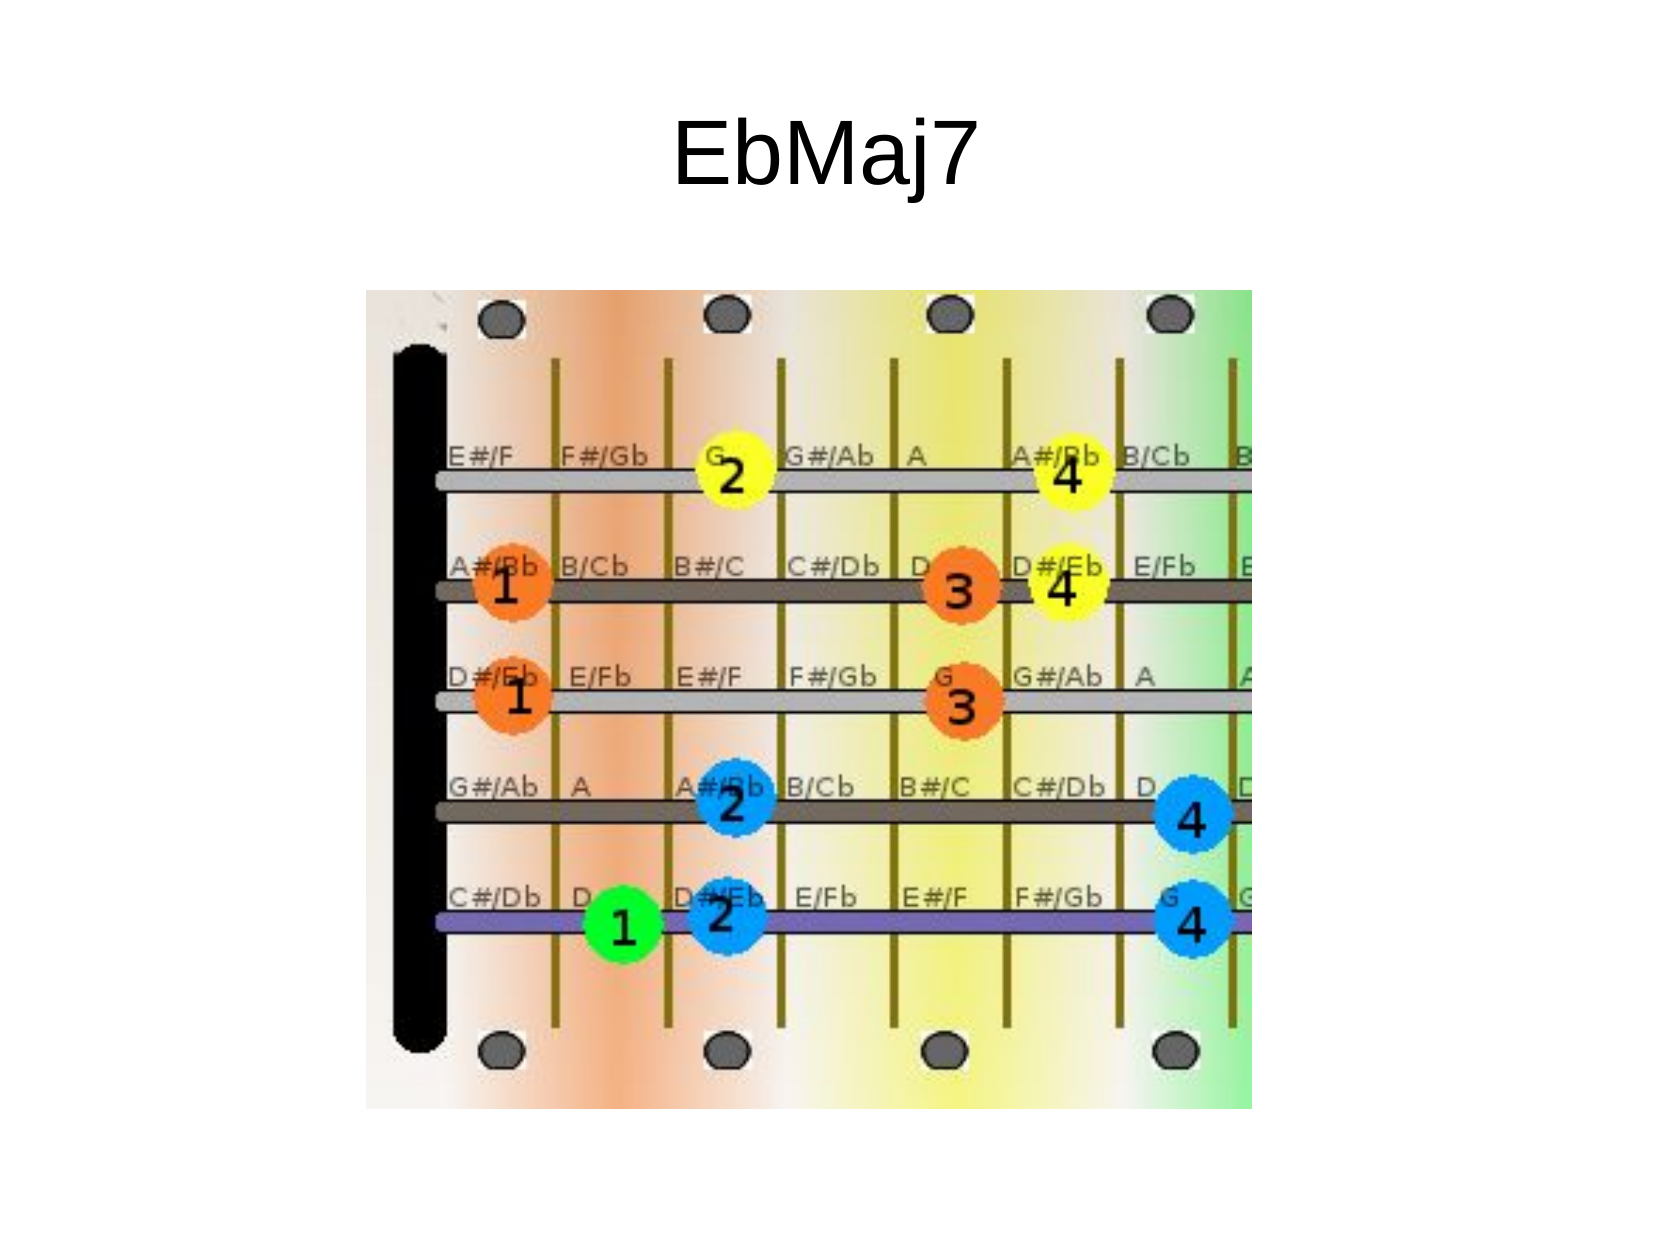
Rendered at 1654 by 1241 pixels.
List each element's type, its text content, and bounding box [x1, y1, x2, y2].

picture [366, 290, 1252, 1109]
title EbMaj7 [82, 49, 1571, 257]
